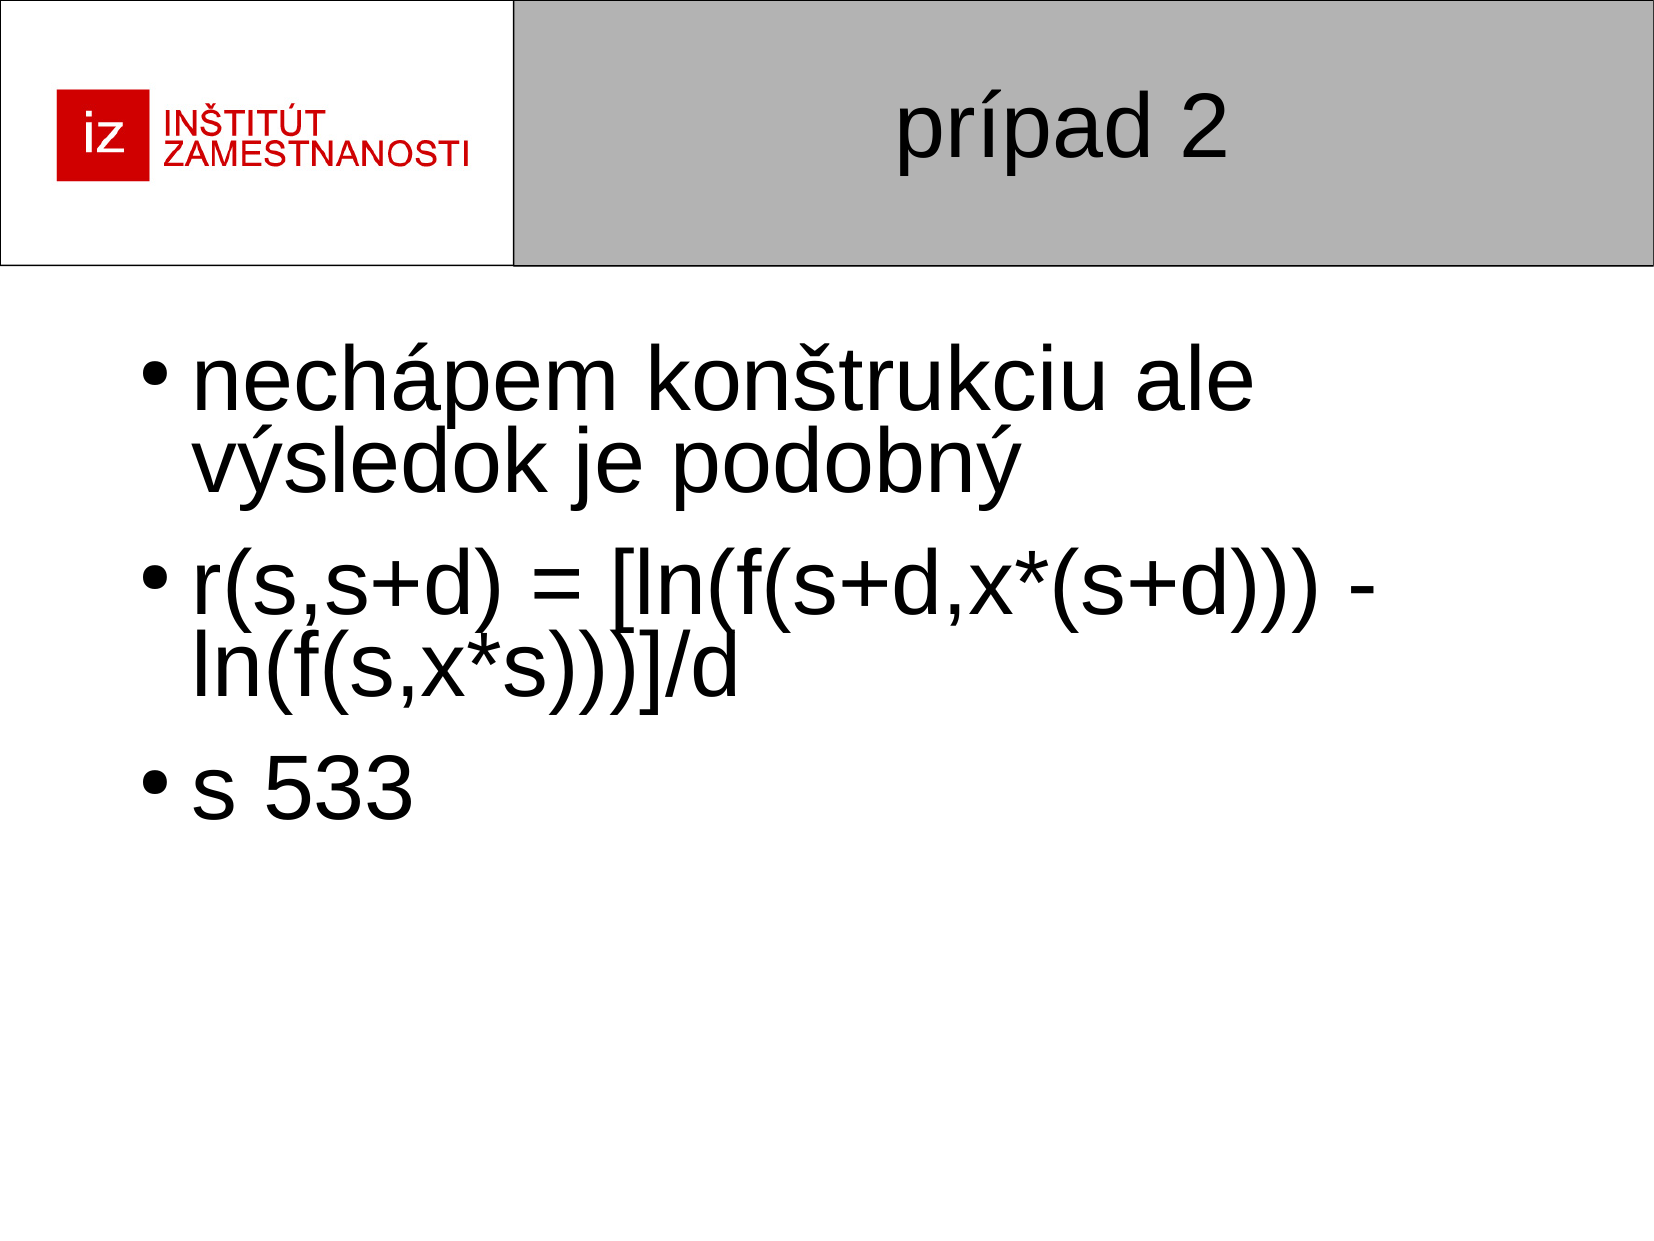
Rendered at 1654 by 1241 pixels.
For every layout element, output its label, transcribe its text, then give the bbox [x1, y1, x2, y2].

title prípad 2 [561, 37, 1565, 229]
picture [5, 8, 512, 257]
list nechápem konštrukciu ale výsledok je podobný r(s,s+d) = [ln(f(s+d,x*(s+d))) - ln(f(s,x*s)))]/d s 533 [121, 344, 1533, 1112]
